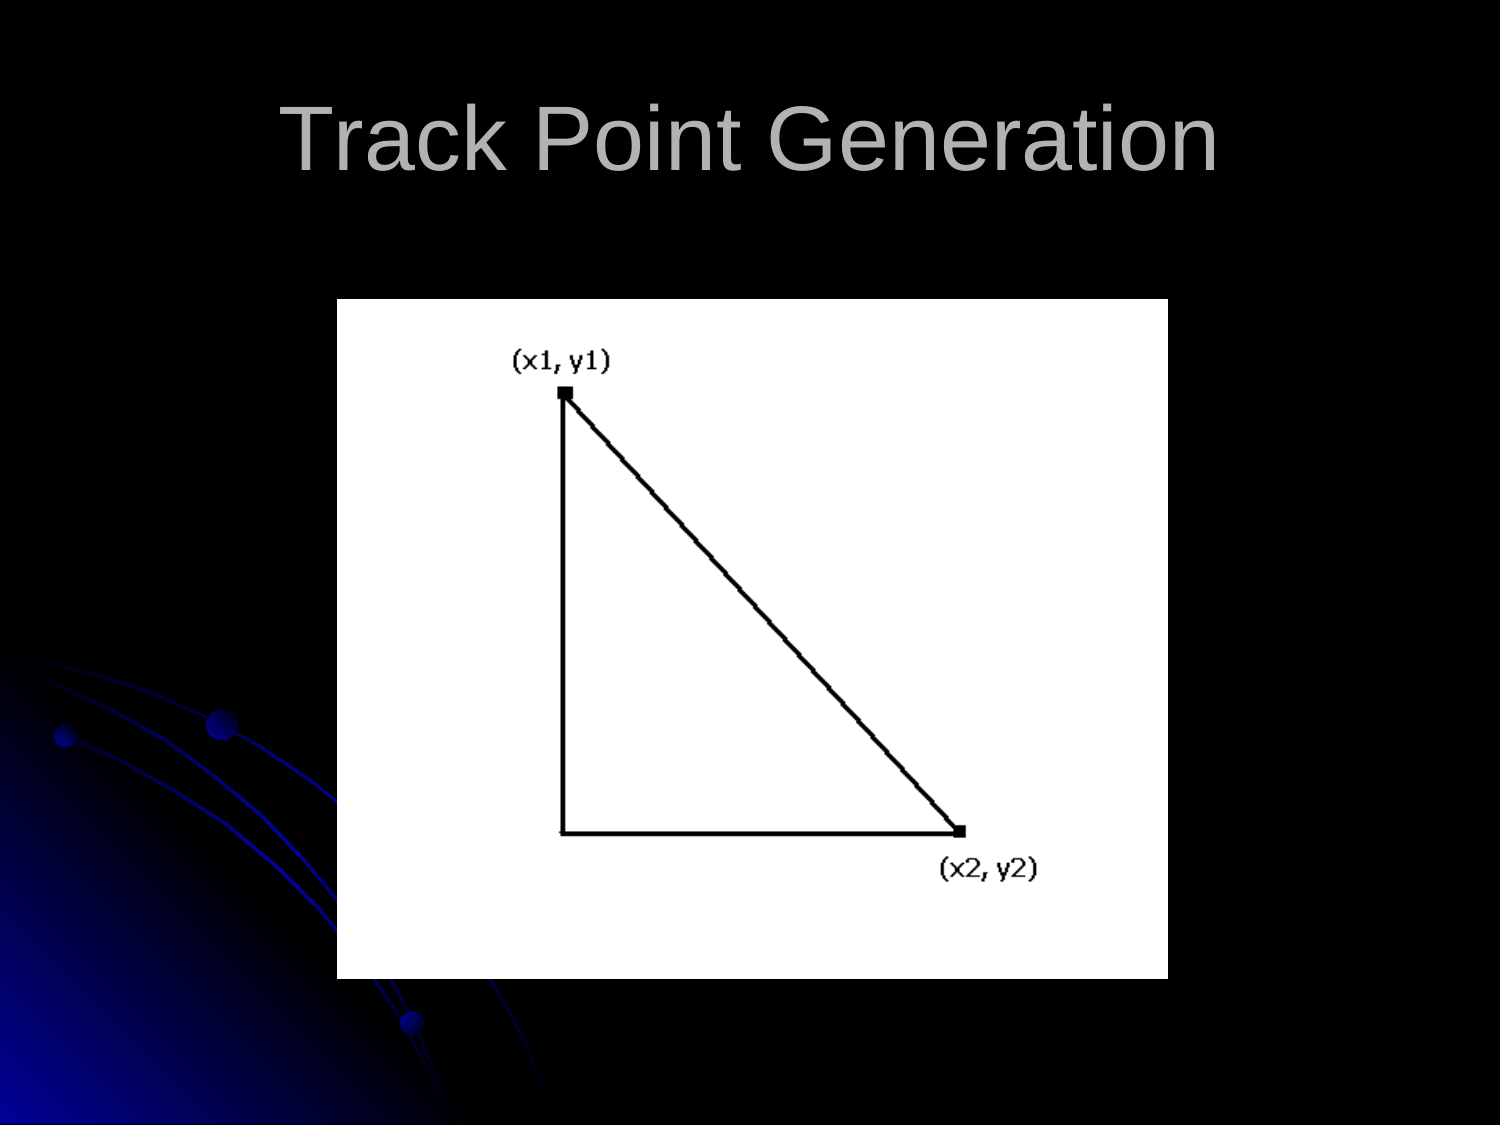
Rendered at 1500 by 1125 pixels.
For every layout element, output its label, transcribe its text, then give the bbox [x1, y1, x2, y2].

picture [337, 299, 1168, 979]
title Track Point Generation [75, 45, 1426, 233]
